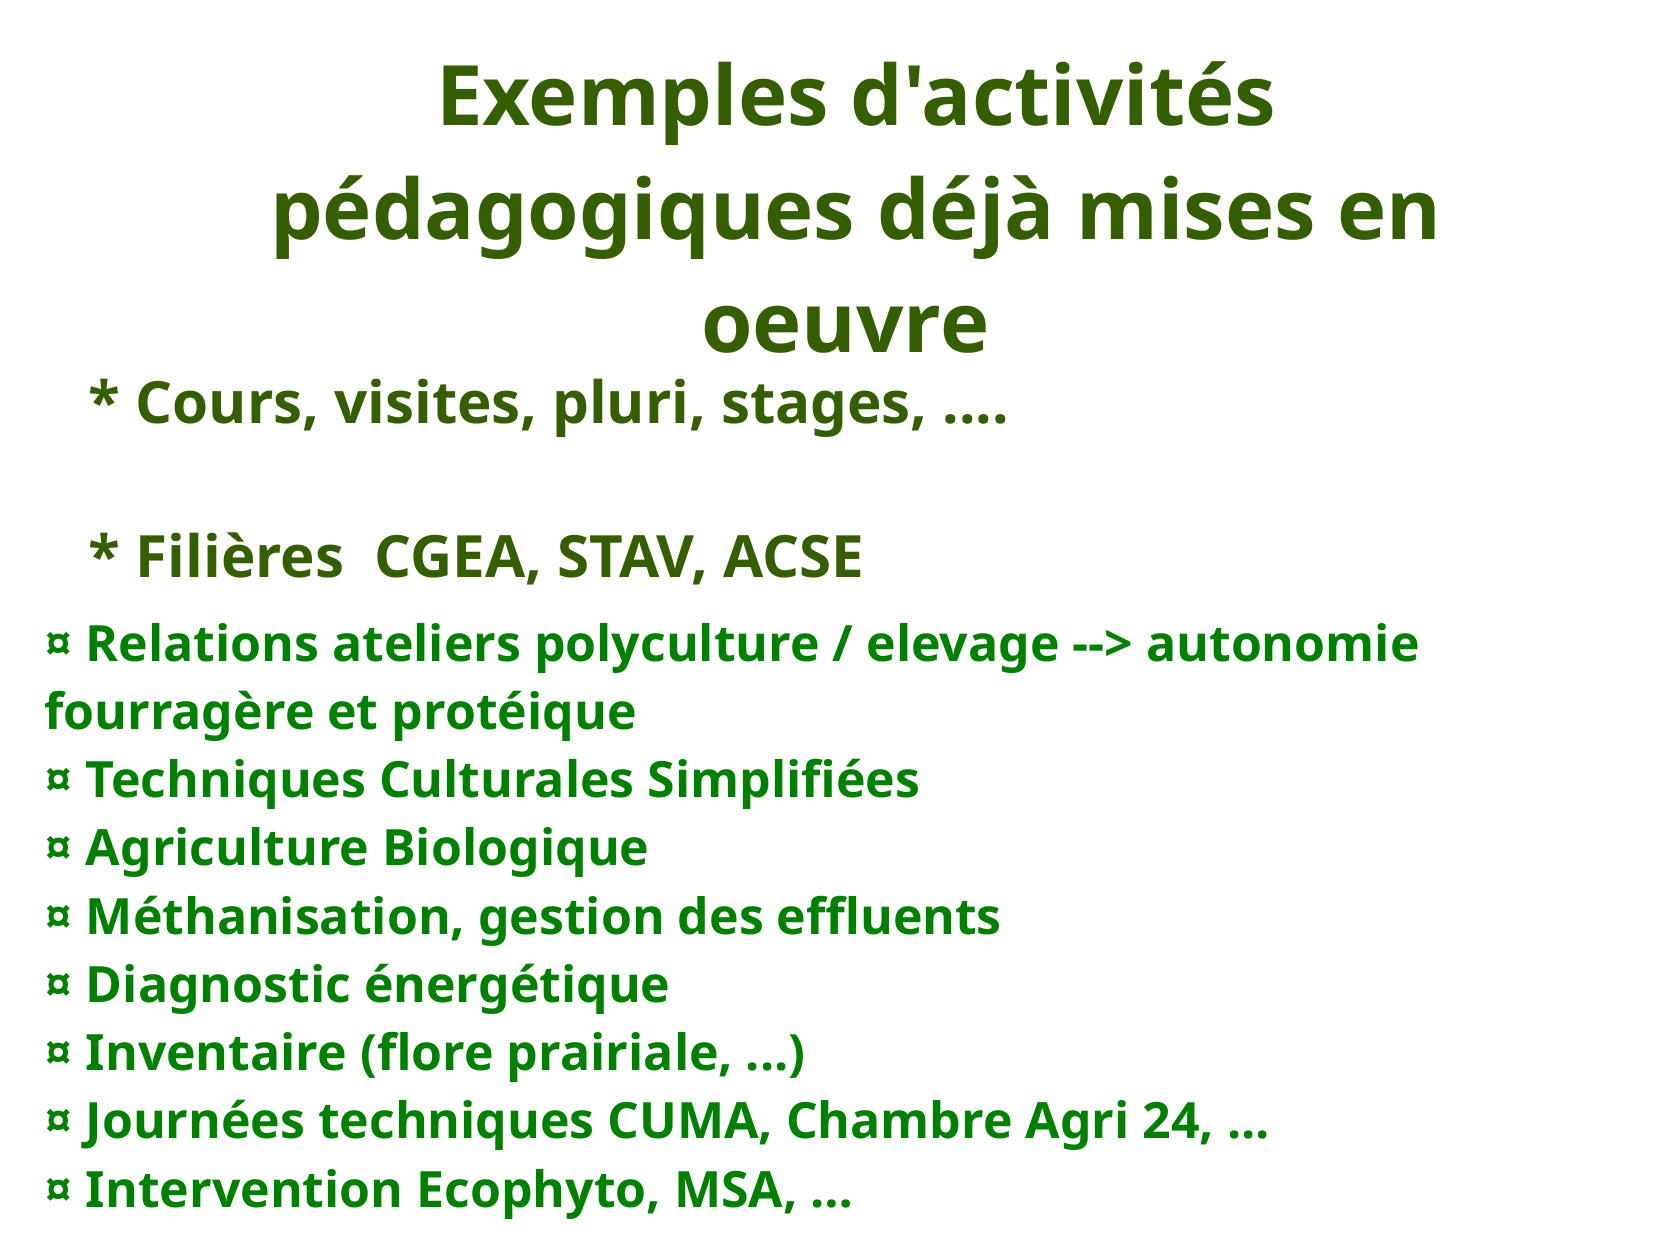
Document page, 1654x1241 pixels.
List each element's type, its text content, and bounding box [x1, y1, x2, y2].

text_box Exemples d'activités pédagogiques déjà mises en oeuvre [206, 29, 1506, 234]
text_box ¤ Relations ateliers polyculture / elevage --> autonomie fourragère et protéique ¤ Techniques Culturales Simplifiées ¤ Agriculture Biologique ¤ Méthanisation, gestion des effluents ¤ Diagnostic énergétique ¤ Inventaire (flore prairiale, ...) ¤ Journées techniques CUMA, Chambre Agri 24, ... ¤ Intervention Ecophyto, MSA, … ¤ ..... [29, 600, 1625, 1128]
text_box * Cours, visites, pluri, stages, .... [59, 354, 1063, 473]
text_box * Filières CGEA, STAV, ACSE [59, 507, 1063, 600]
